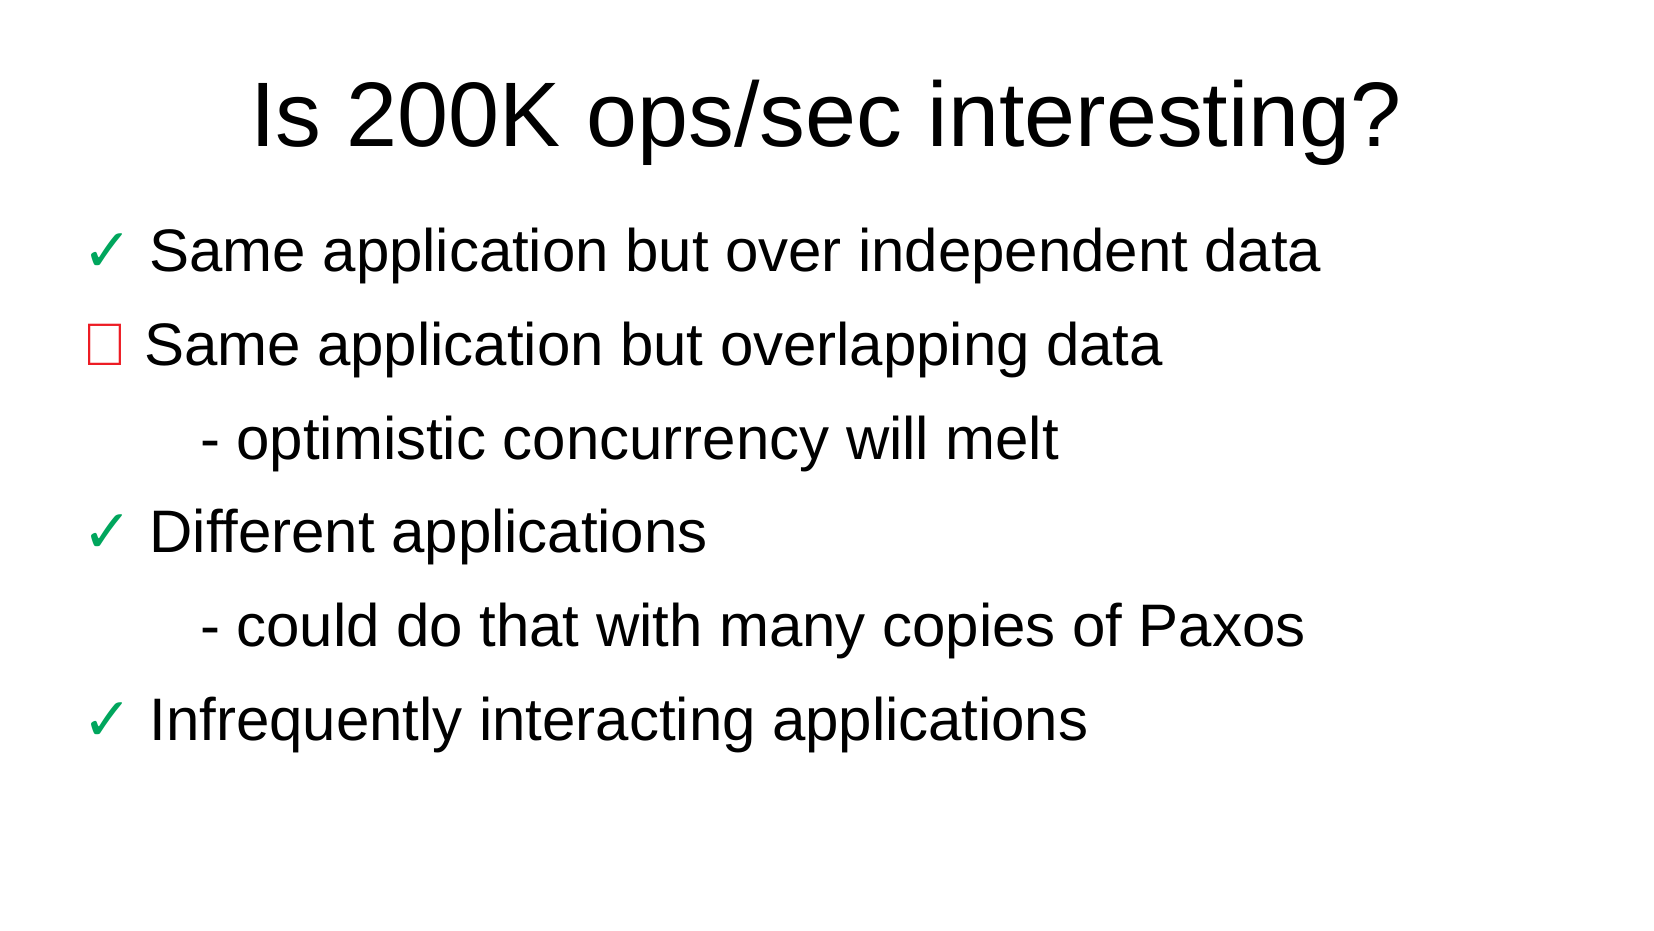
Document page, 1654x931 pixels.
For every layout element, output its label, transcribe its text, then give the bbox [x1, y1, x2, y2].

title Is 200K ops/sec interesting? [82, 37, 1571, 193]
list ✓ Same application but over independent data ❌ Same application but overlapping data - optimistic concurrency will melt ✓ Different applications - could do that with many copies of Paxos ✓ Infrequently interacting applications [82, 217, 1571, 758]
